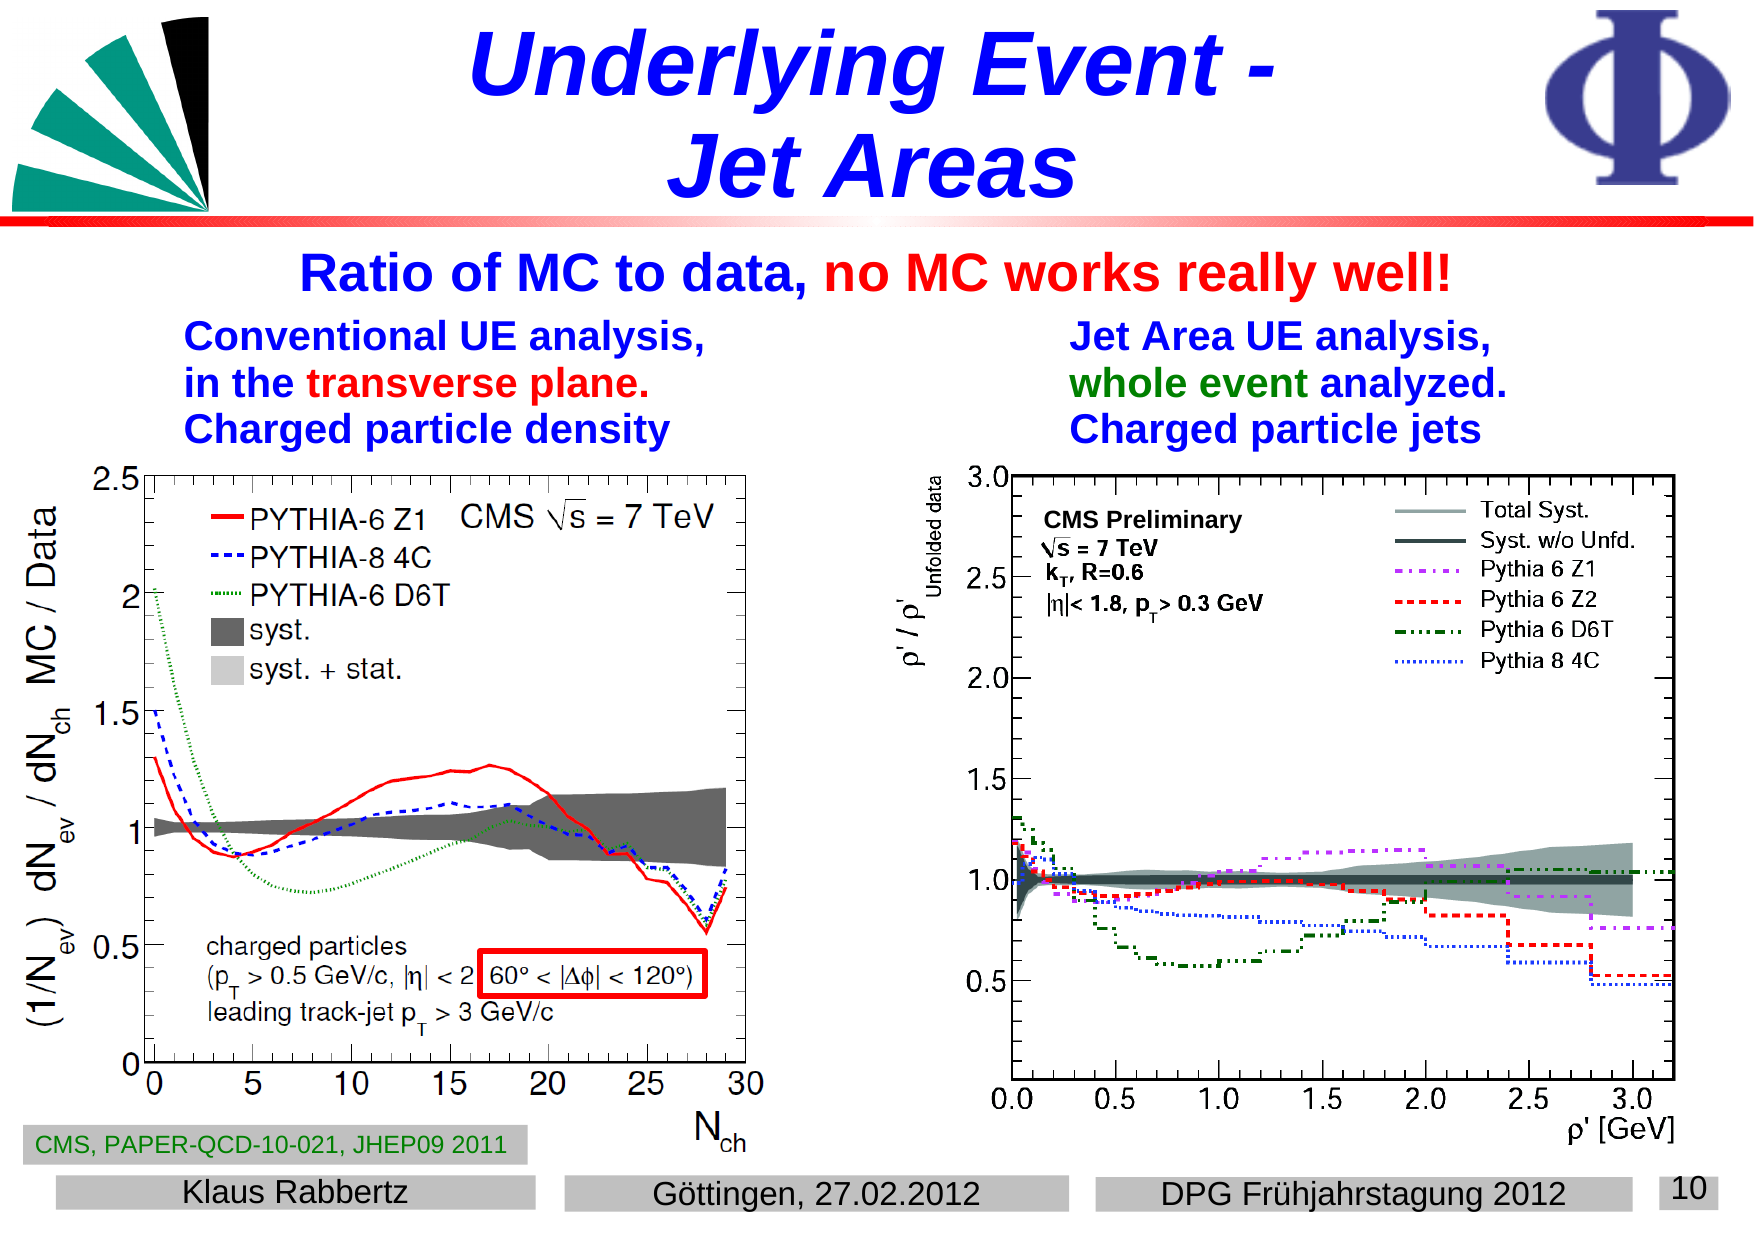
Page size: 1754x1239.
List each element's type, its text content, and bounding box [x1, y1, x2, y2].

picture [18, 464, 766, 1159]
picture [12, 17, 209, 214]
text_box Ratio of MC to data, no MC works really well! [287, 236, 1468, 310]
title Underlying Event - Jet Areas [220, 11, 1525, 218]
picture [1545, 10, 1731, 185]
text_box Jet Area UE analysis, whole event analyzed. Charged particle jets [1057, 307, 1520, 459]
picture [888, 462, 1684, 1156]
text_box Conventional UE analysis, in the transverse plane. Charged particle density [171, 307, 717, 459]
text_box CMS Preliminary [1031, 499, 1346, 556]
text_box CMS, PAPER-QCD-10-021, JHEP09 2011 [23, 1124, 528, 1165]
